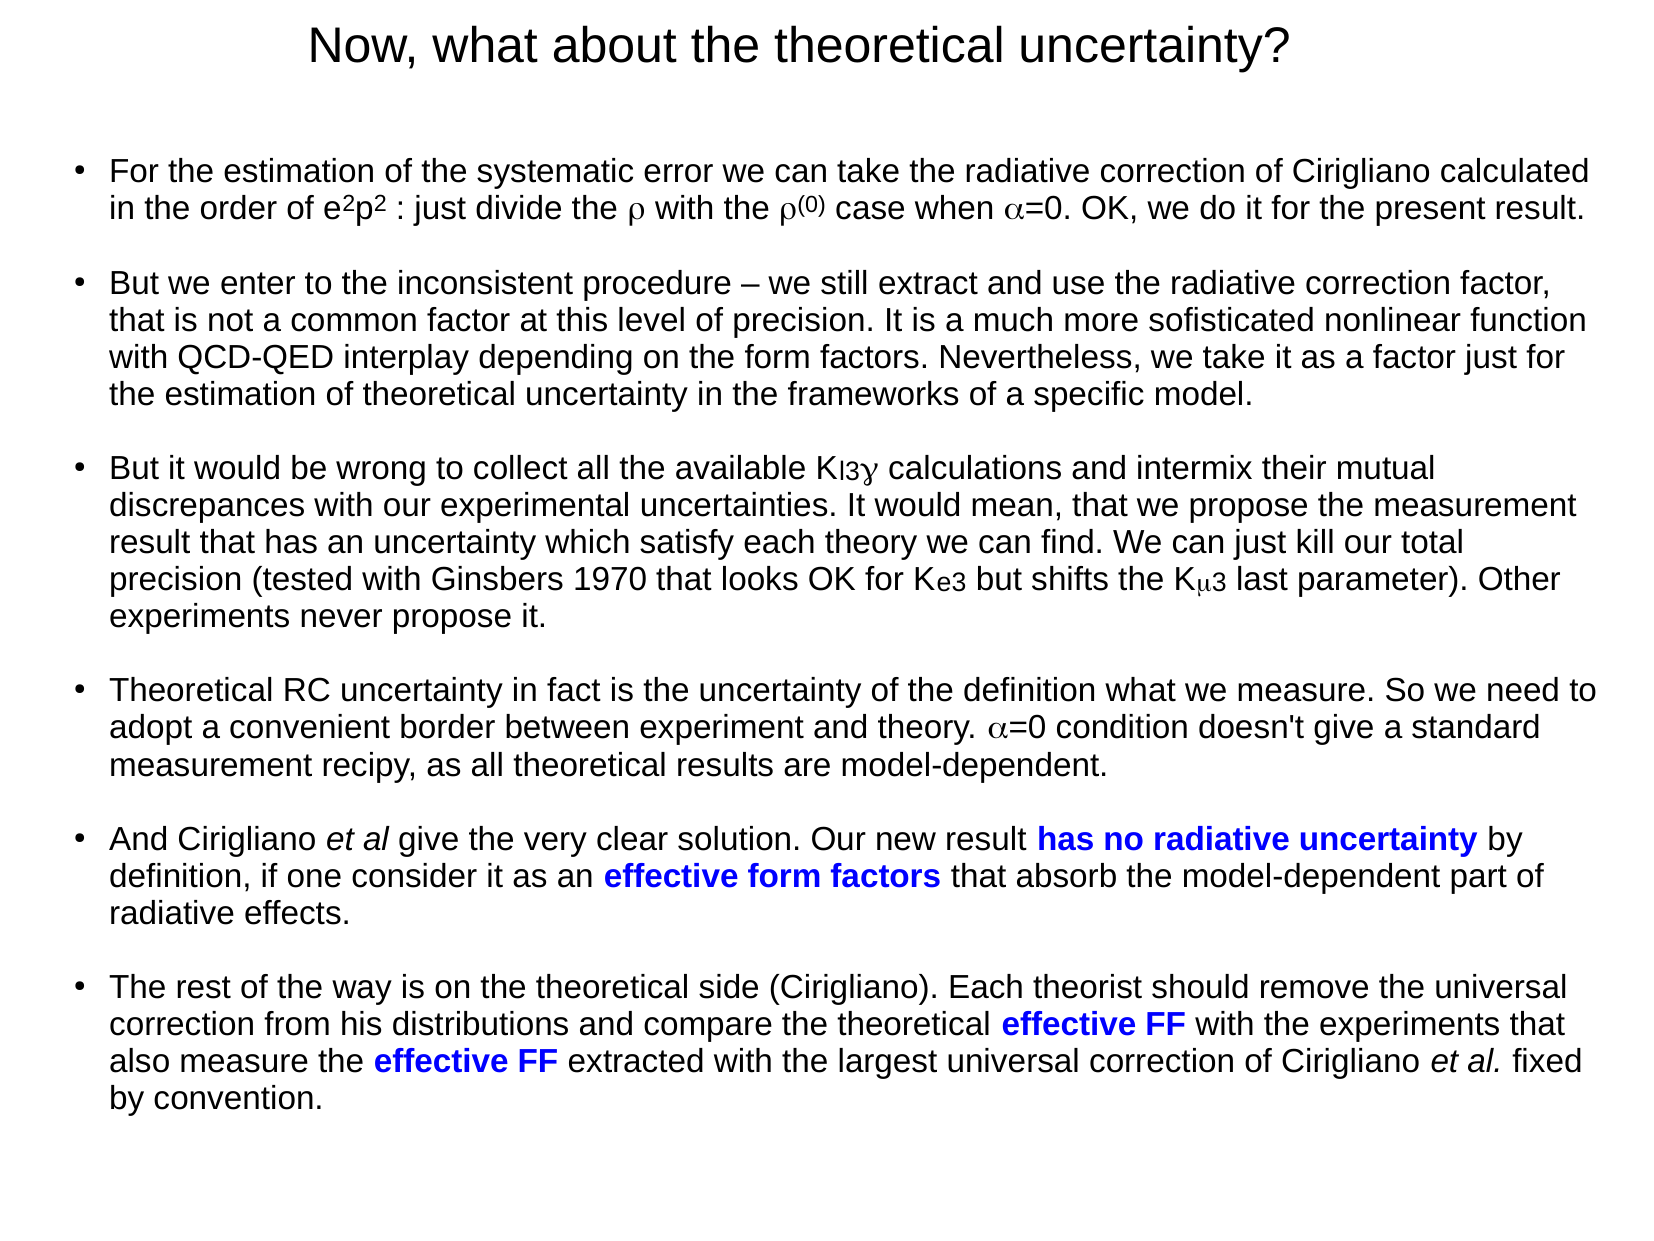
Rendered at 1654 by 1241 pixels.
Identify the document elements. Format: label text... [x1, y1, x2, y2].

text_box For the estimation of the systematic error we can take the radiative correction of Cirigliano calculated in the order of e2p2 : just divide the r with the r(0) case when a=0. OK, we do it for the present result. But we enter to the inconsistent procedure – we still extract and use the radiative correction factor, that is not a common factor at this level of precision. It is a much more sofisticated nonlinear function with QCD-QED interplay depending on the form factors. Nevertheless, we take it as a factor just for the estimation of theoretical uncertainty in the frameworks of a specific model. But it would be wrong to collect all the available Kl3g calculations and intermix their mutual discrepances with our experimental uncertainties. It would mean, that we propose the measurement result that has an uncertainty which satisfy each theory we can find. We can just kill our total precision (tested with Ginsbers 1970 that looks OK for Ke3 but shifts the Km3 last parameter). Other experiments never propose it. Theoretical RC uncertainty in fact is the uncertainty of the definition what we measure. So we need to adopt a convenient border between experiment and theory. a=0 condition doesn't give a standard measurement recipy, as all theoretical results are model-dependent. And Cirigliano et al give the very clear solution. Our new result has no radiative uncertainty by definition, if one consider it as an effective form factors that absorb the model-dependent part of radiative effects. The rest of the way is on the theoretical side (Cirigliano). Each theorist should remove the universal correction from his distributions and compare the theoretical effective FF with the experiments that also measure the effective FF extracted with the largest universal correction of Cirigliano et al. fixed by convention. [59, 145, 1620, 1152]
text_box Now, what about the theoretical uncertainty? [292, 9, 1313, 81]
